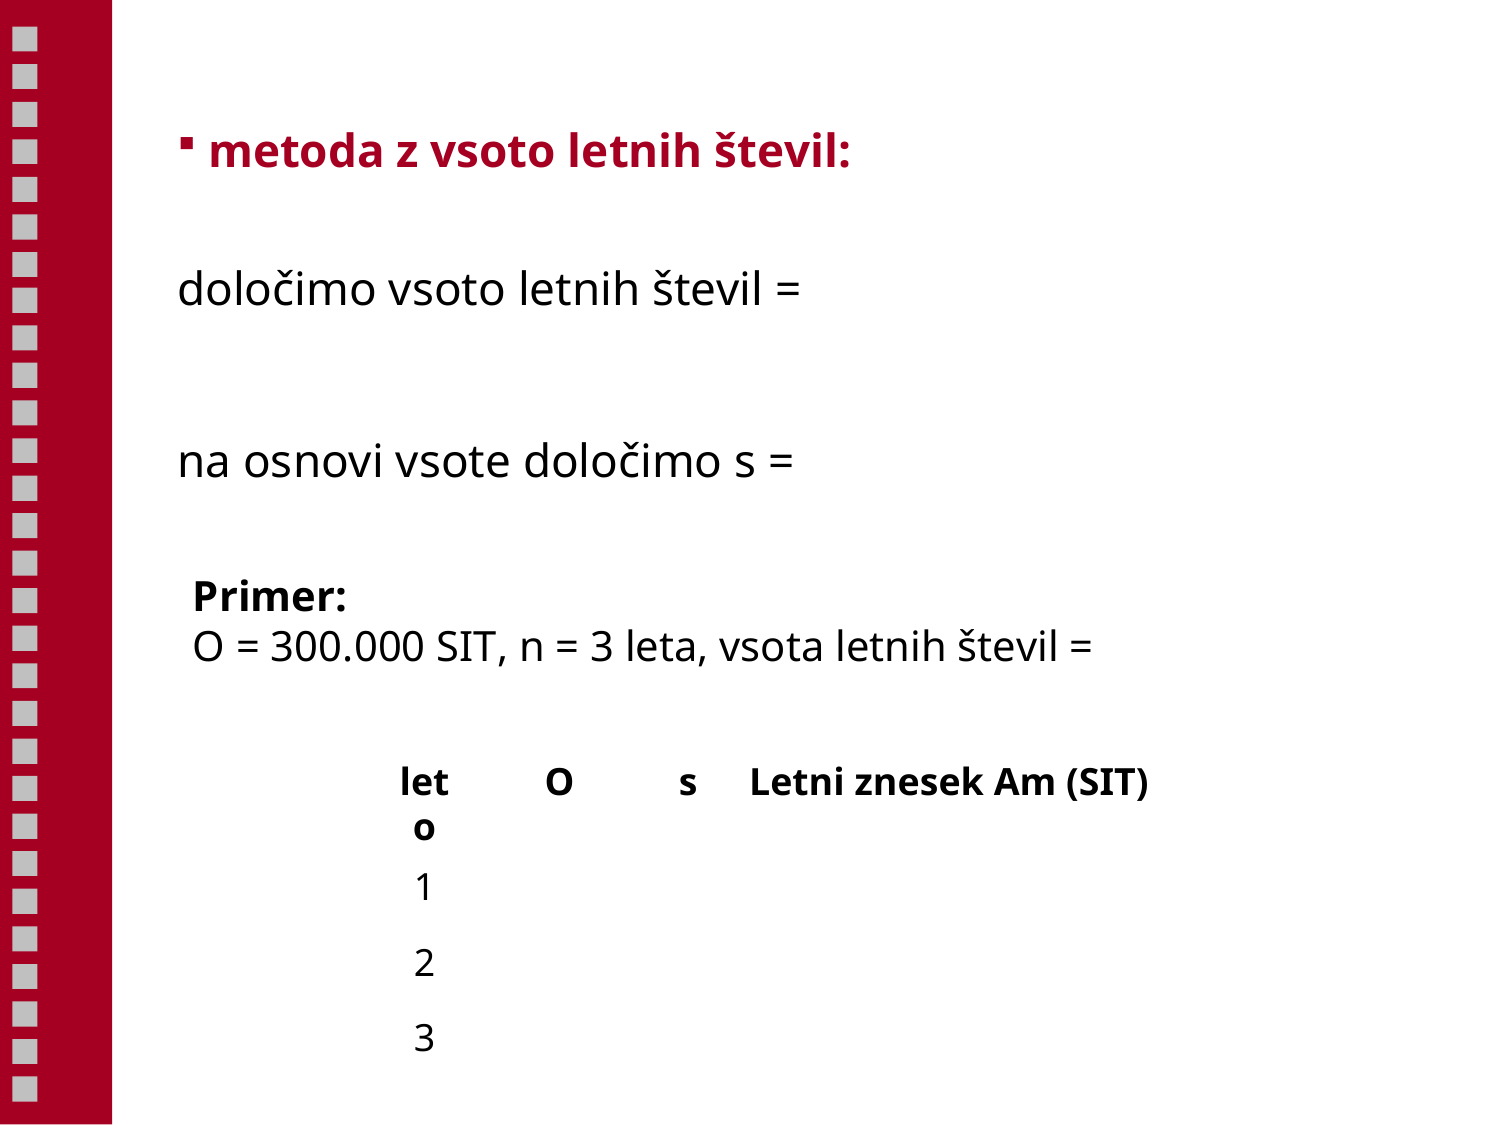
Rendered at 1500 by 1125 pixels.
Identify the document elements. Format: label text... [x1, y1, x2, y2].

table_header leto [375, 750, 474, 855]
table_cell [645, 931, 732, 1006]
table_cell [732, 855, 1166, 931]
table_cell [474, 855, 645, 931]
table_cell 2 [375, 931, 474, 1006]
table_cell [645, 855, 732, 931]
table_cell 1 [375, 855, 474, 931]
table_cell [474, 1006, 645, 1082]
table_cell [645, 1006, 732, 1082]
table_header O [474, 750, 645, 855]
text_box Primer: O = 300.000 SIT, n = 3 leta, vsota letnih števil = [178, 562, 1110, 678]
text_box metoda z vsoto letnih števil: določimo vsoto letnih števil = [162, 113, 1401, 323]
table_header Letni znesek Am (SIT) [732, 750, 1166, 855]
table_cell [732, 931, 1166, 1006]
text_box na osnovi vsote določimo s = [162, 413, 863, 495]
table_cell 3 [375, 1006, 474, 1082]
table_cell [732, 1006, 1166, 1082]
table_cell [474, 931, 645, 1006]
table_header s [645, 750, 732, 855]
